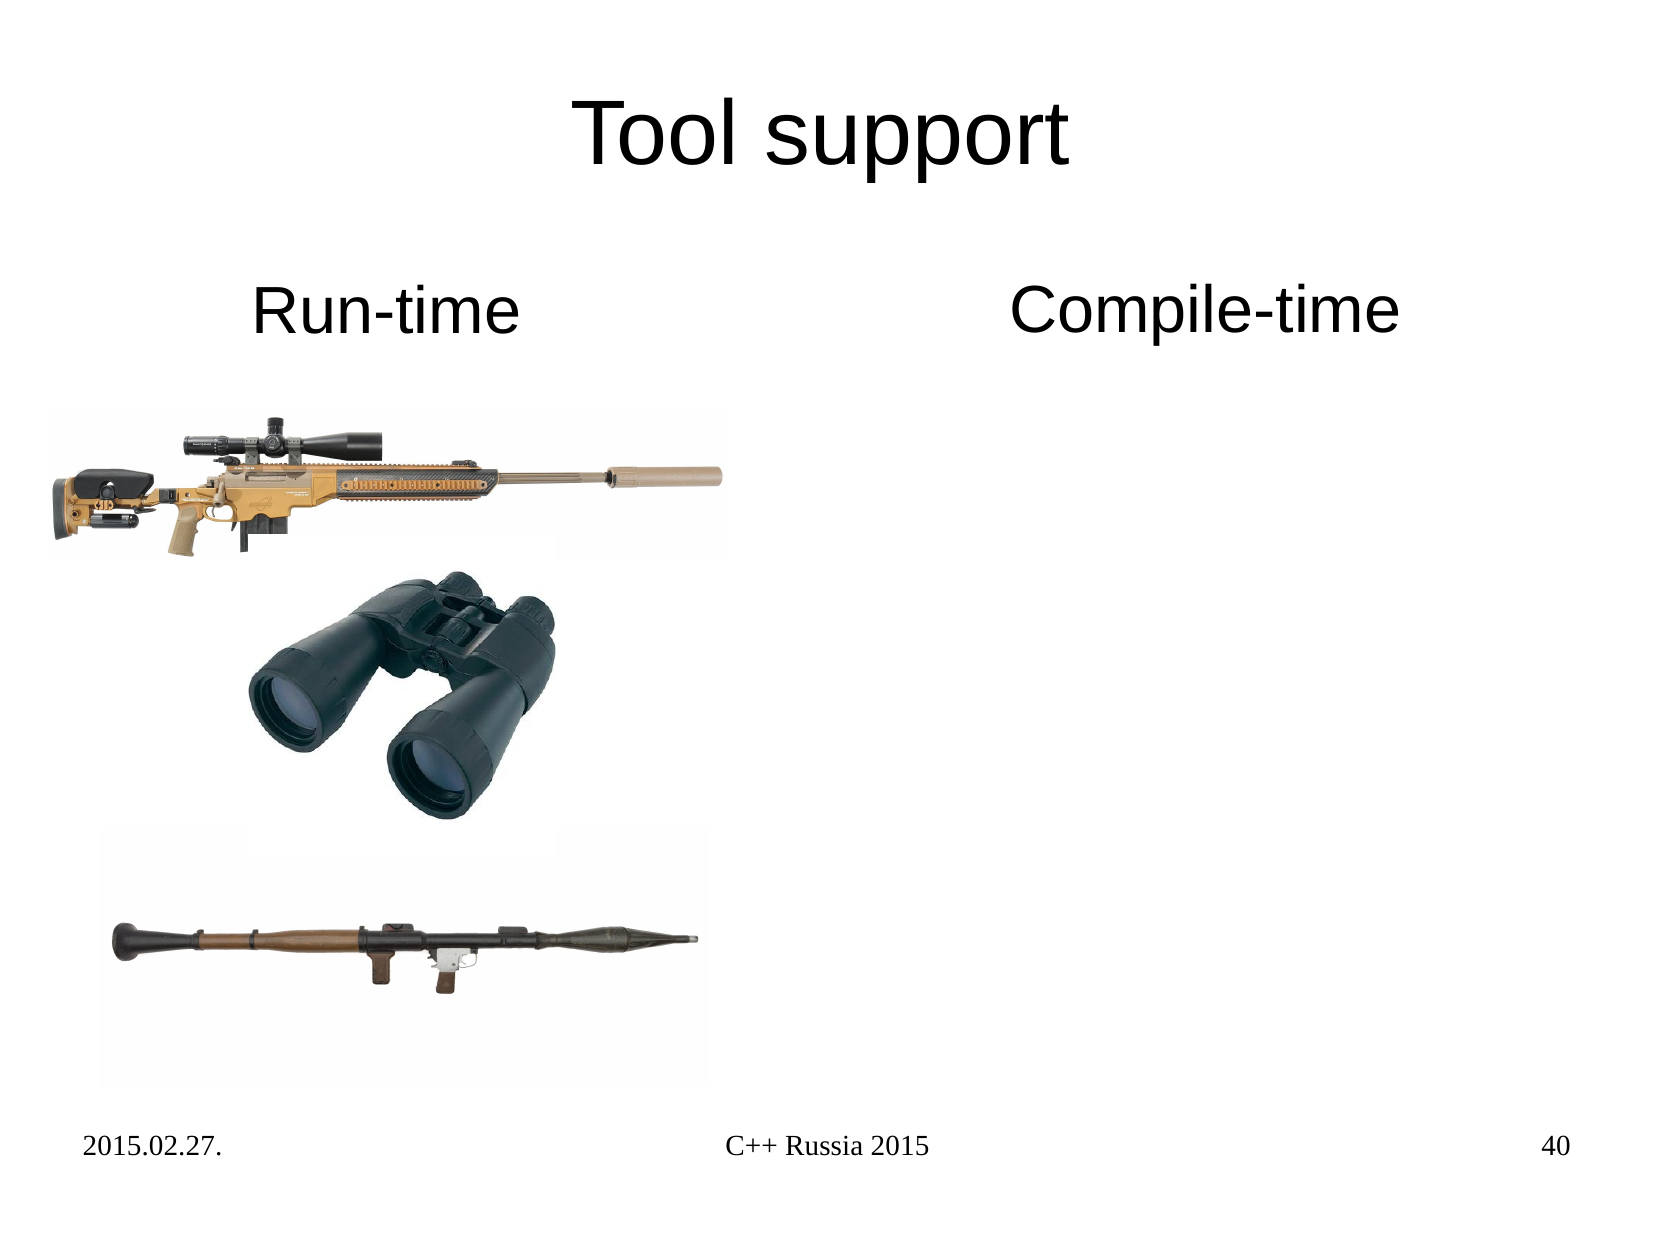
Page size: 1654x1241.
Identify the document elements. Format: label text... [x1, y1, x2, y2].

text_box Compile-time [994, 264, 1418, 355]
text_box Run-time [236, 265, 537, 356]
title Tool support [76, 29, 1565, 237]
picture [47, 411, 727, 1087]
